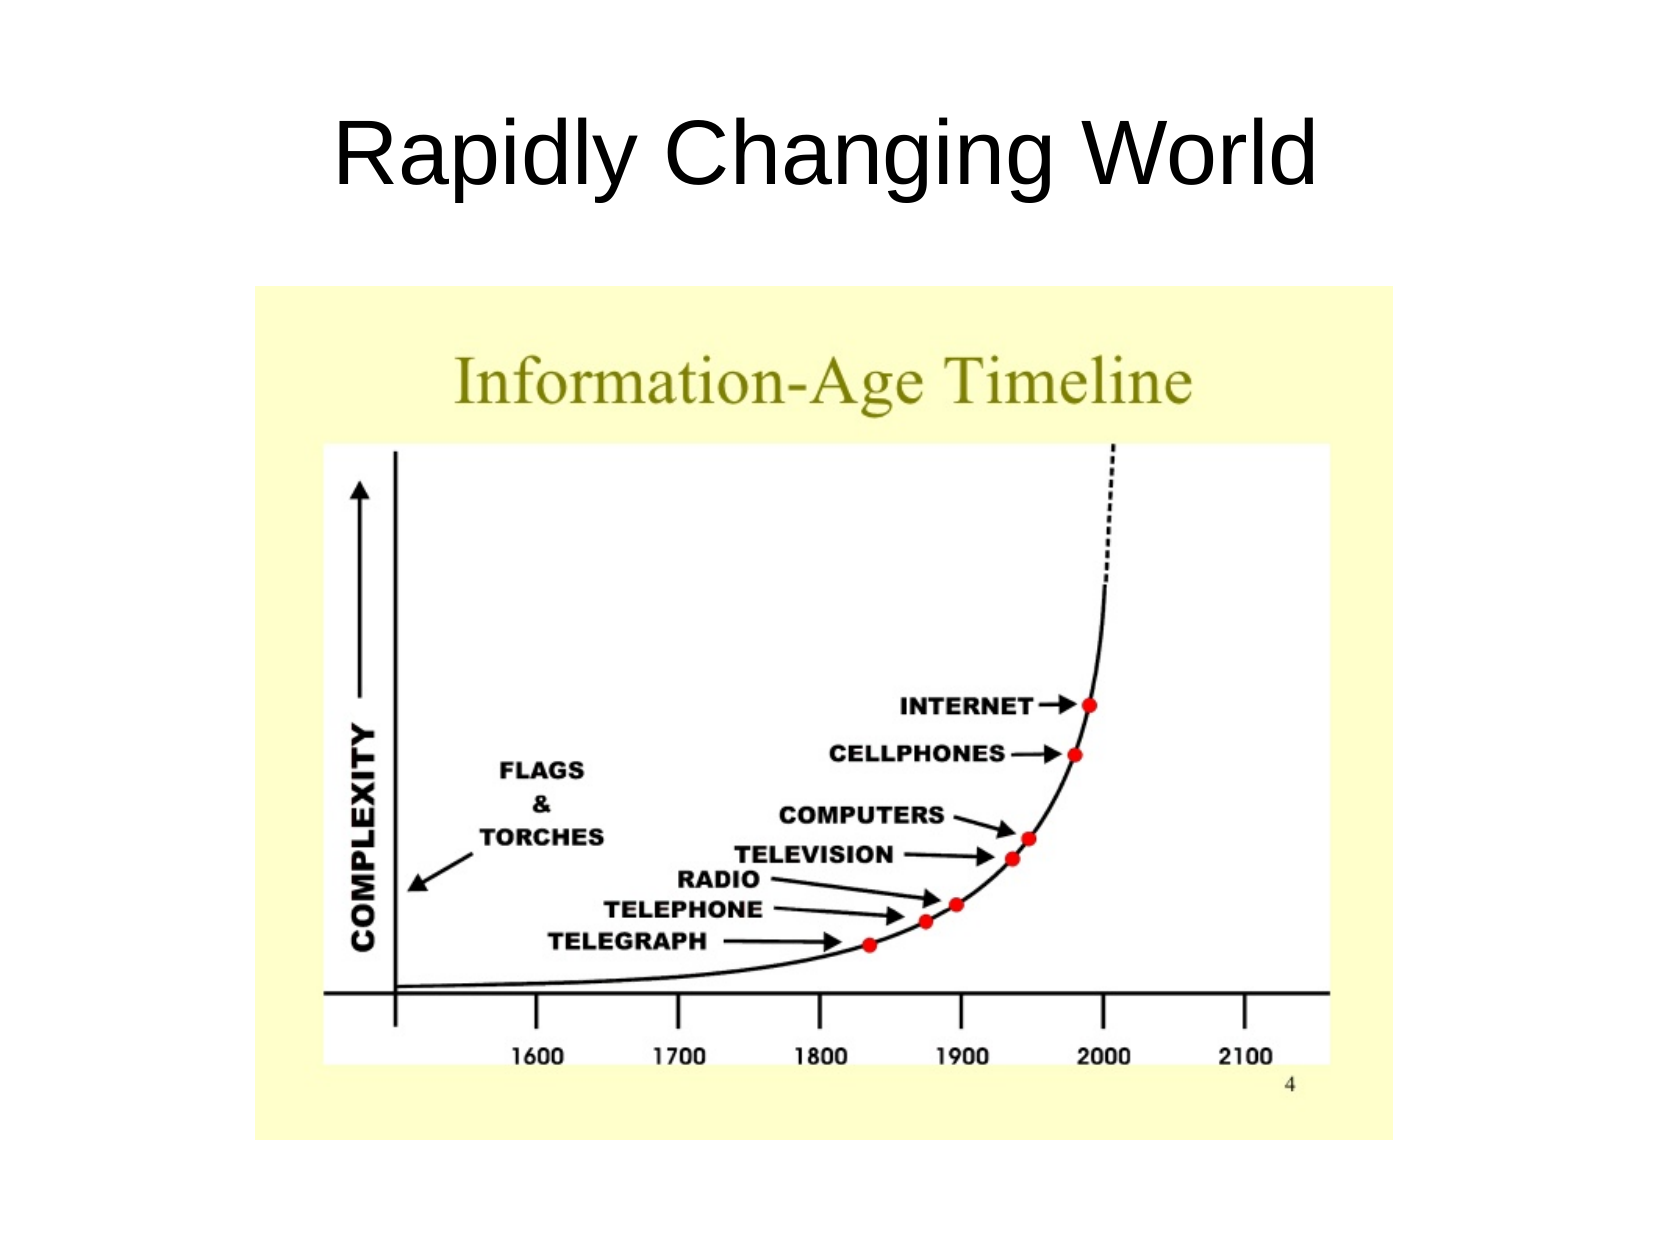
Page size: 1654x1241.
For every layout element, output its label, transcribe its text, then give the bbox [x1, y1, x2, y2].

picture [255, 286, 1393, 1141]
title Rapidly Changing World [82, 49, 1571, 257]
